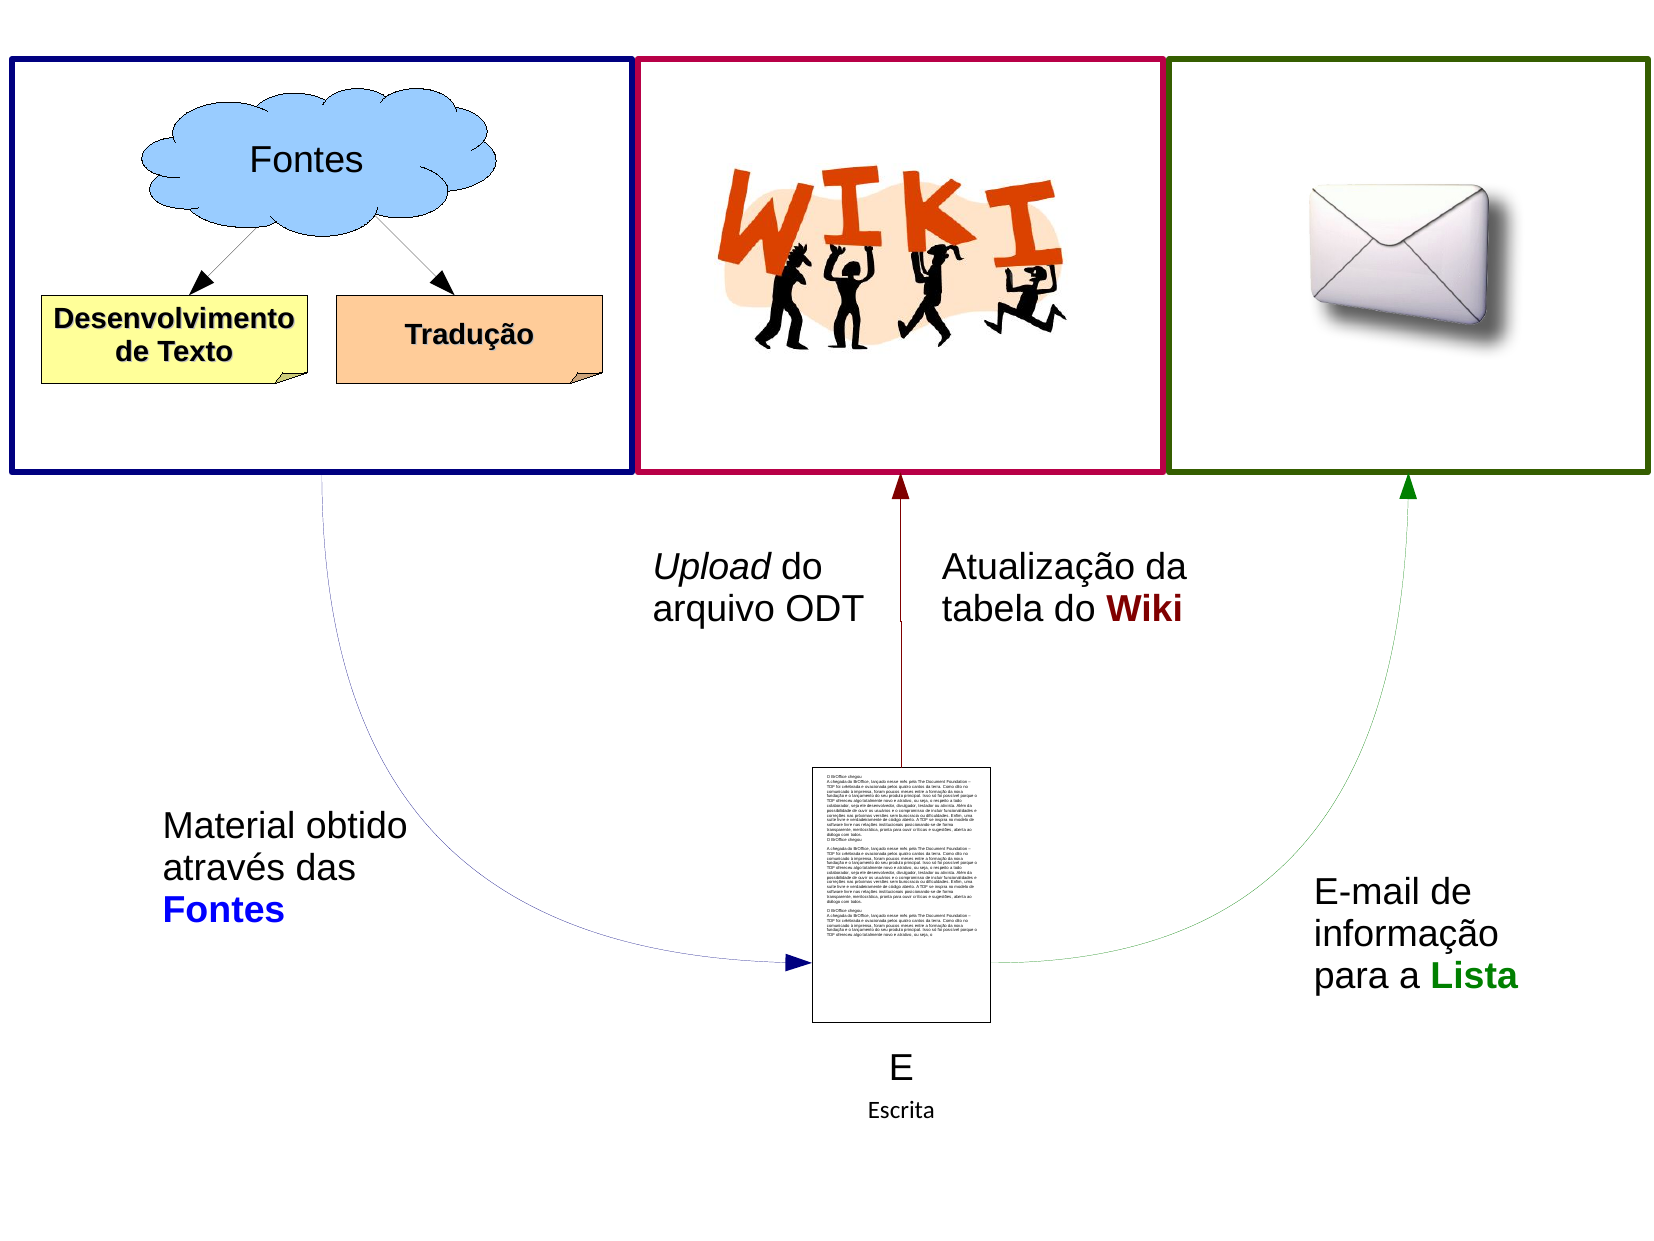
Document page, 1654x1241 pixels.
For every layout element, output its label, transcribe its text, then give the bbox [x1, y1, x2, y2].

picture [1263, 147, 1536, 362]
text_box Upload do arquivo ODT [637, 538, 904, 638]
text_box [637, 59, 1164, 473]
text_box Desenvolvimento de Texto [41, 295, 308, 384]
picture [714, 163, 1069, 361]
text_box [1169, 59, 1648, 473]
text_box Material obtido através das Fontes [147, 797, 443, 940]
text_box O BrOffice chegou A chegada do BrOffice, lançado nesse mês pela The Document Foundation – TDF foi celebrada e ovacionada pelos quatro cantos da terra. Como dito no comunicado à imprensa, foram poucos meses entre a formação da nova fundação e o lançamento do seu produto principal. Isso só foi possível porque o TDF ofereceu algo totalmente novo e atrativo, ou seja, o respeito a todo colaborador, seja ele desenvolvedor, divulgador, testador ou ativista. Além da possibilidade de ouvir os usuários e o compromisso de incluir funcionalidades e correções nas próximas versões sem burocracia ou dificuldades. Enfim, uma suíte livre e verdadeiramente de código aberto. A TDF se inspira no modelo de software livre nas relações institucionais posicionando-se de forma transparente, meritocrática, pronta para ouvir críticas e sugestões, aberta ao diálogo com todos. O BrOffice chegou A chegada do BrOffice, lançado nesse mês pela The Document Foundation – TDF foi celebrada e ovacionada pelos quatro cantos da terra. Como dito no comunicado à imprensa, foram poucos meses entre a formação da nova fundação e o lançamento do seu produto principal. Isso só foi possível porque o TDF ofereceu algo totalmente novo e atrativo, ou seja, o respeito a todo colaborador, seja ele desenvolvedor, divulgador, testador ou ativista. Além da possibilidade de ouvir os usuários e o compromisso de incluir funcionalidades e correções nas próximas versões sem burocracia ou dificuldades. Enfim, uma suíte livre e verdadeiramente de código aberto. A TDF se inspira no modelo de software livre nas relações institucionais posicionando-se de forma transparente, meritocrática, pronta para ouvir críticas e sugestões, aberta ao diálogo com todos. O BrOffice chegou A chegada do BrOffice, lançado nesse mês pela The Document Foundation – TDF foi celebrada e ovacionada pelos quatro cantos da terra. Como dito no comunicado à imprensa, foram poucos meses entre a formação da nova fundação e o lançamento do seu produto principal. Isso só foi possível porque o TDF ofereceu algo totalmente novo e atrativo, ou seja, o [812, 767, 991, 1023]
text_box Fontes [141, 88, 497, 237]
text_box [11, 59, 632, 473]
text_box Atualização da tabela do Wiki [927, 538, 1223, 639]
text_box Tradução [336, 295, 603, 384]
text_box E-mail de informação para a Lista [1299, 862, 1595, 1006]
text_box Escrita [812, 1092, 991, 1159]
text_box E [812, 1039, 991, 1092]
